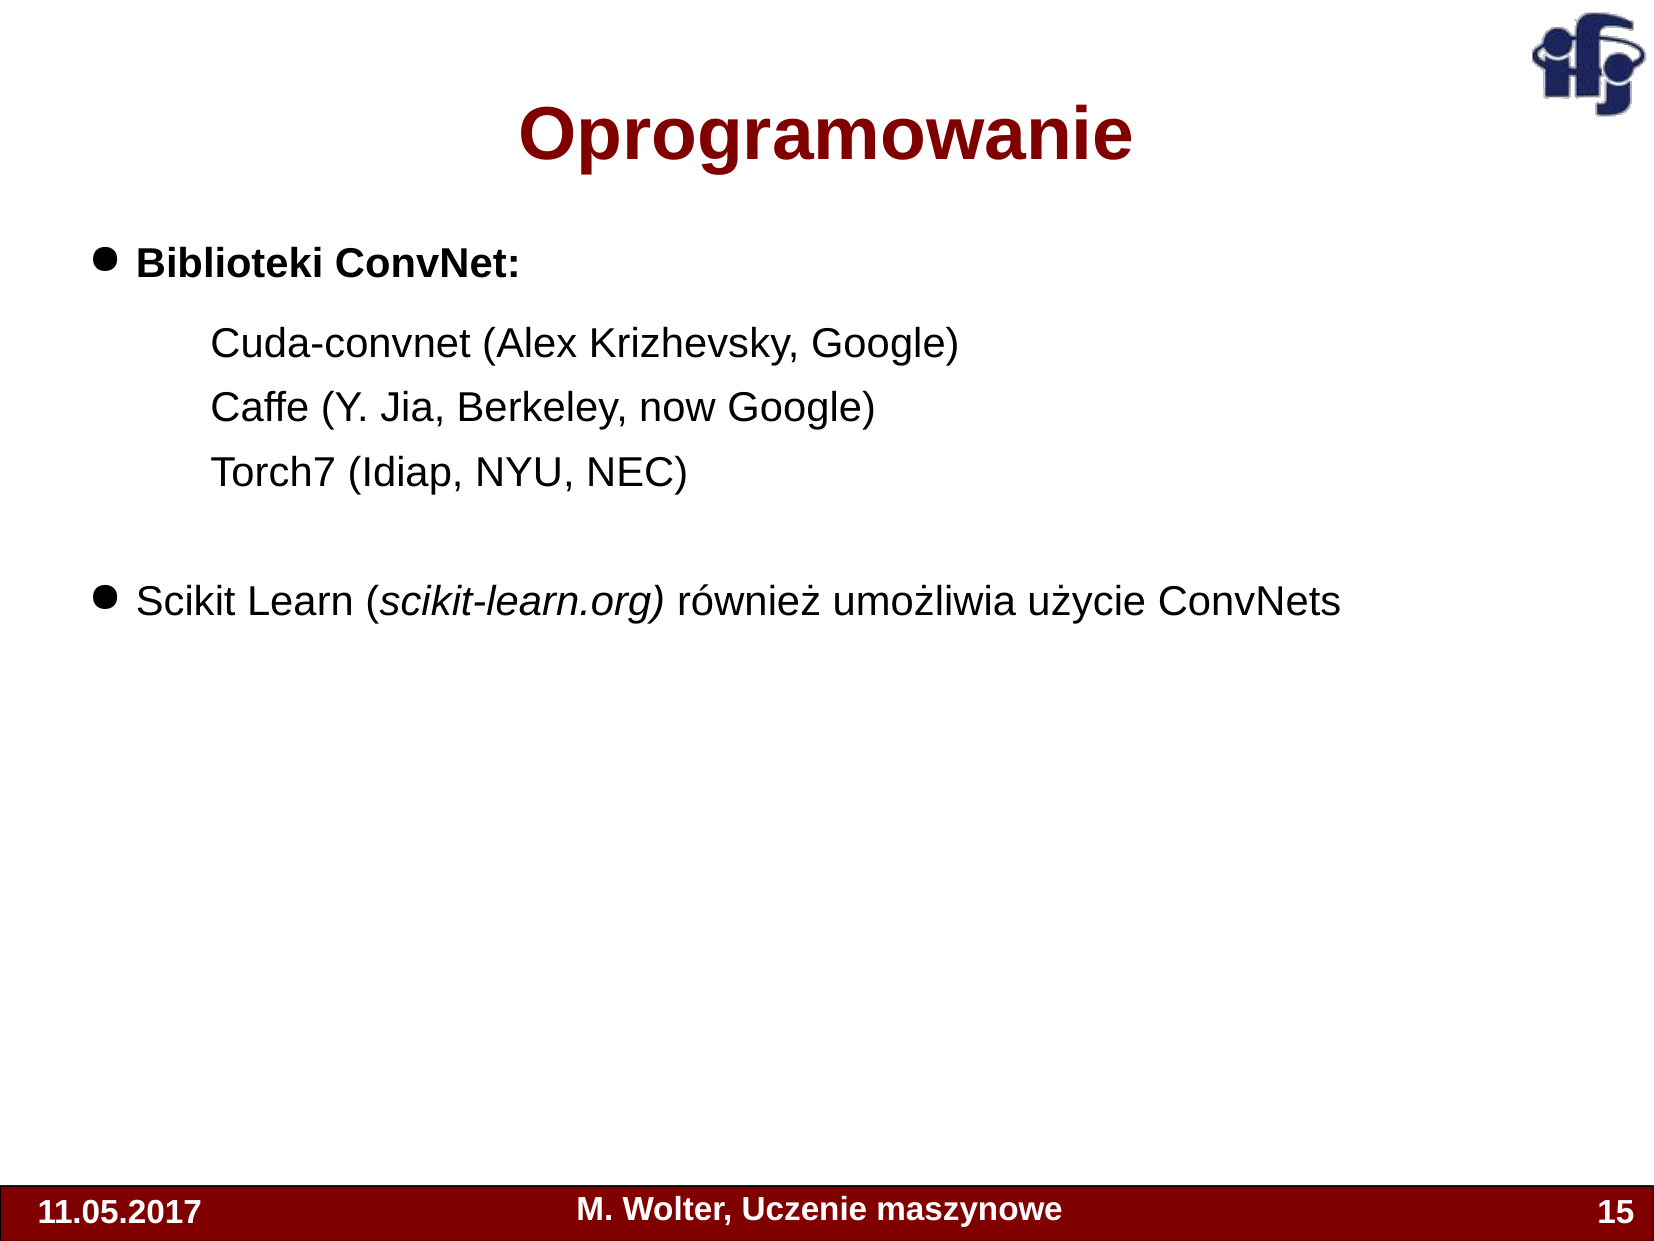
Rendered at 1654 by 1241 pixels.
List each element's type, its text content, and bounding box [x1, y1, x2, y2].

picture [1525, 0, 1654, 129]
title Oprogramowanie [82, 25, 1571, 233]
list Biblioteki ConvNet: Cuda-convnet (Alex Krizhevsky, Google) Caffe (Y. Jia, Berkeley, now Google) Torch7 (Idiap, NYU, NEC) Scikit Learn (scikit-learn.org) również umożliwia użycie ConvNets [88, 236, 1577, 1152]
